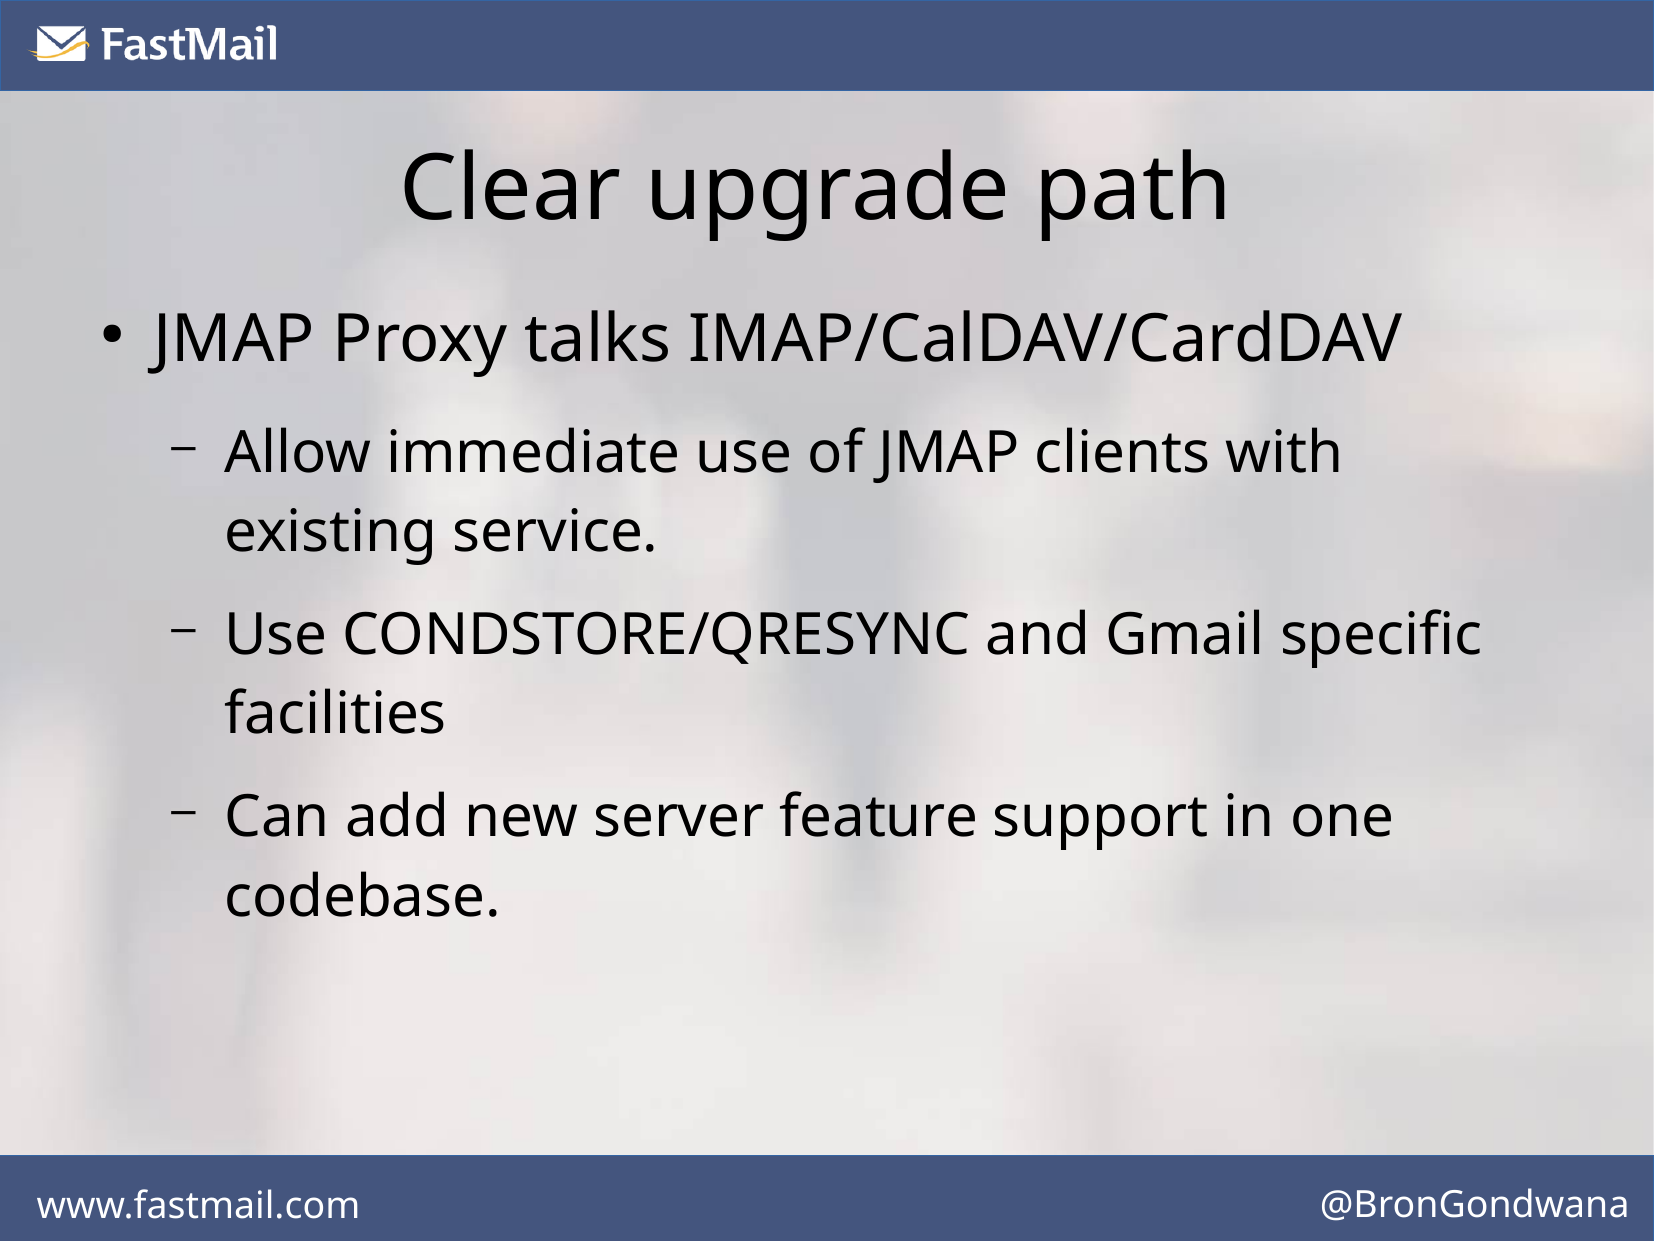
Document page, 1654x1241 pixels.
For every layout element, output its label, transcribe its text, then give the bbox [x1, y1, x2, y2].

list JMAP Proxy talks IMAP/CalDAV/CardDAV Allow immediate use of JMAP clients with existing service. Use CONDSTORE/QRESYNC and Gmail specific facilities Can add new server feature support in one codebase. [82, 290, 1571, 1010]
picture [0, 91, 1654, 1155]
picture [26, 8, 302, 78]
title Clear upgrade path [71, 101, 1561, 267]
